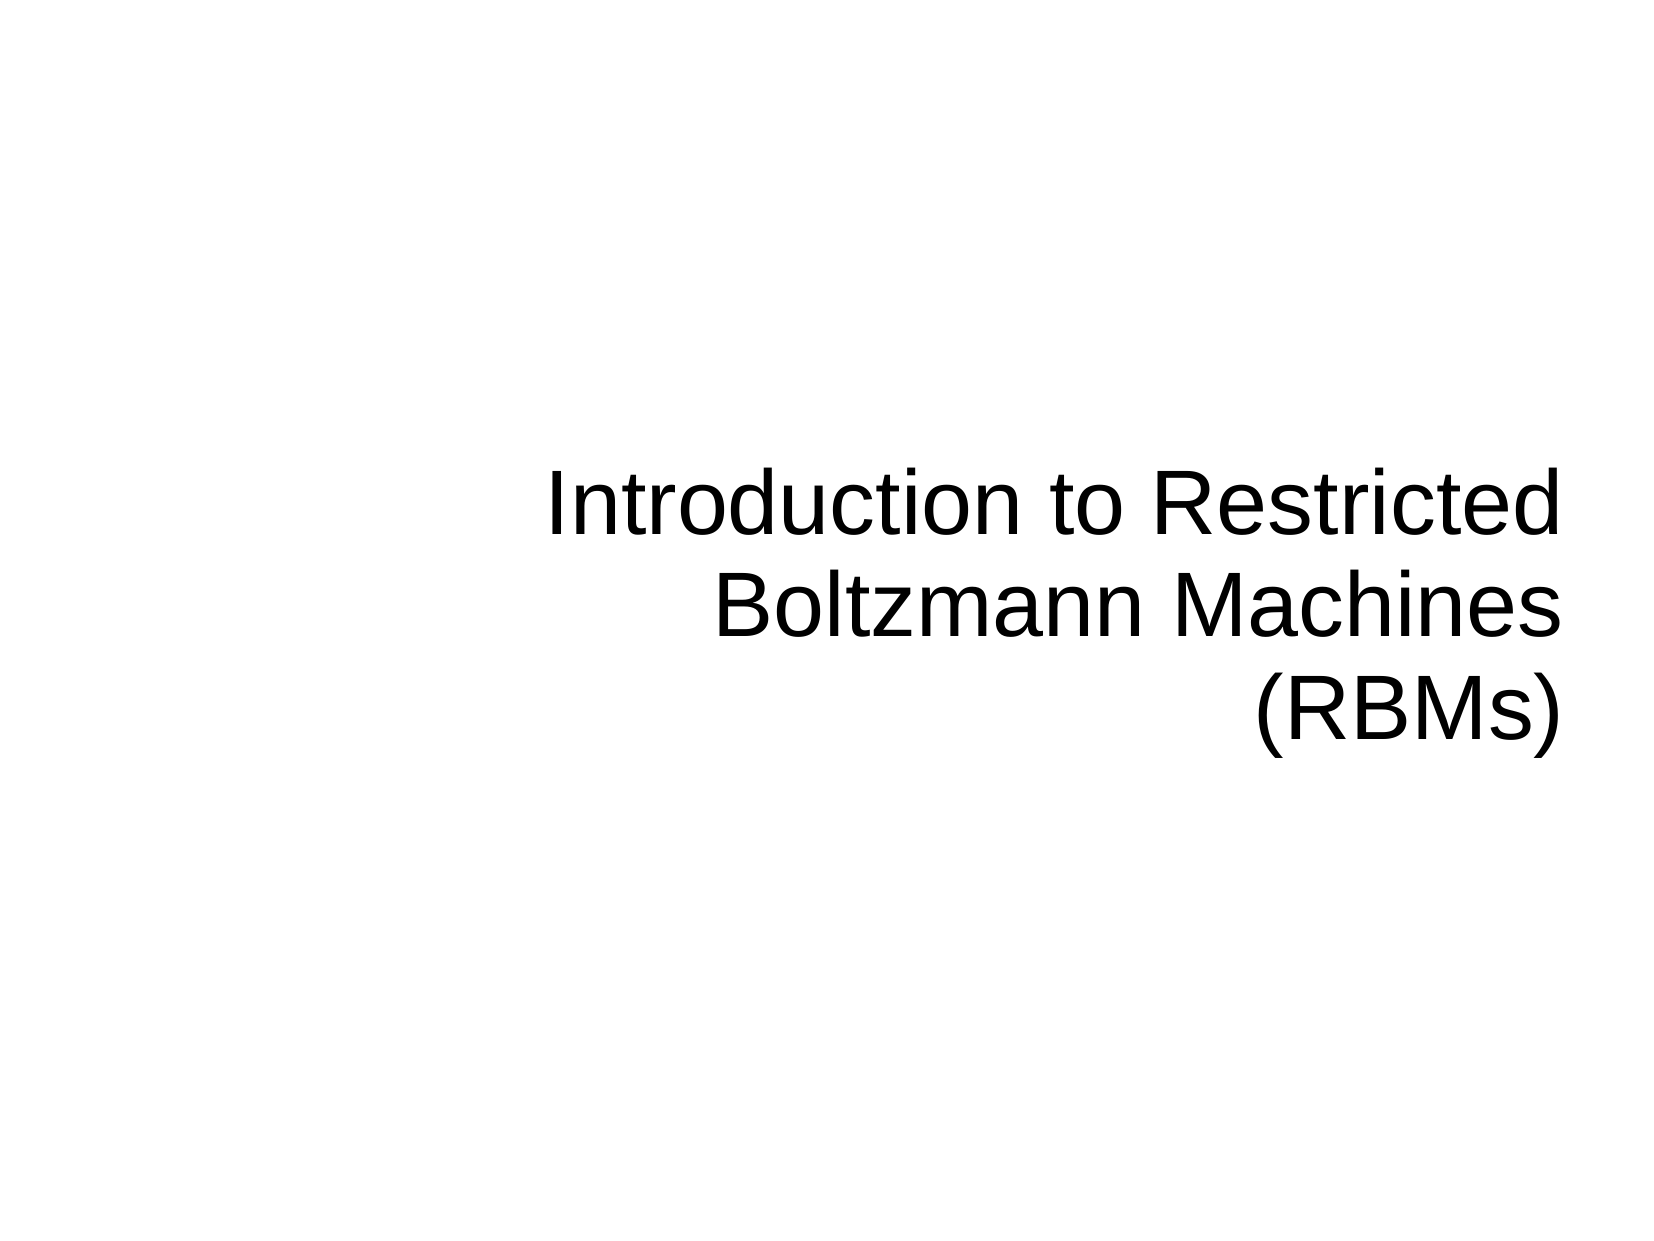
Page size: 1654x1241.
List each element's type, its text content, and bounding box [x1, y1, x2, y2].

title Introduction to Restricted Boltzmann Machines (RBMs) [76, 451, 1565, 759]
